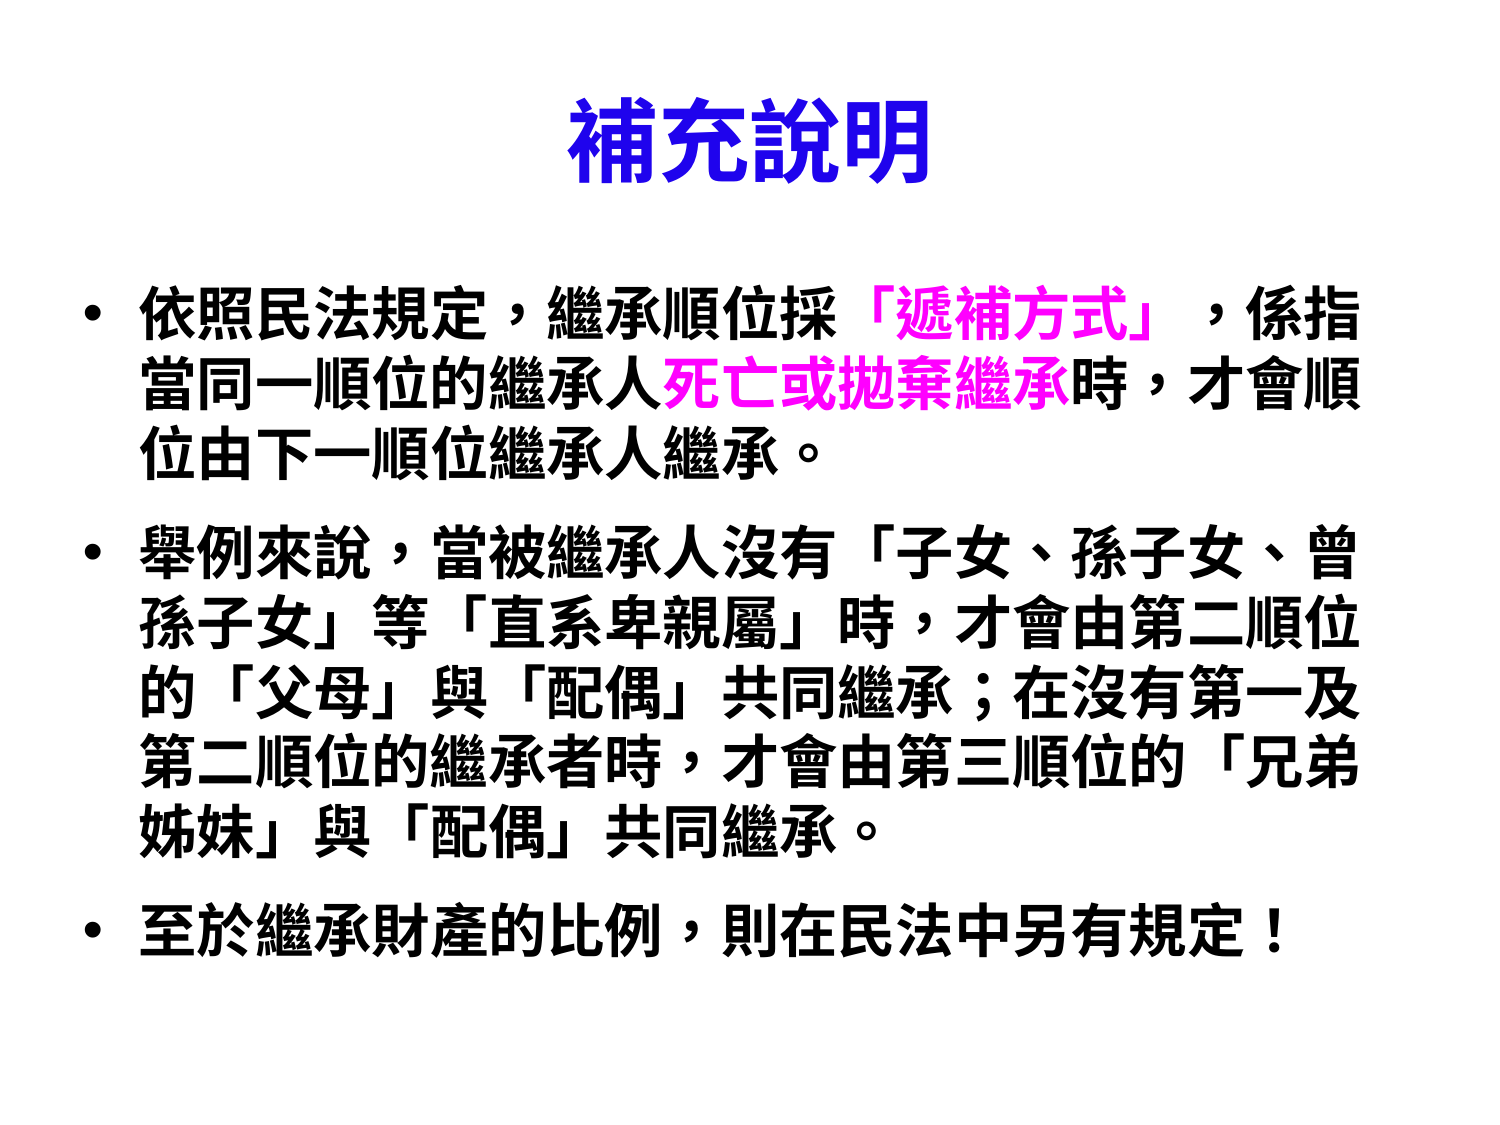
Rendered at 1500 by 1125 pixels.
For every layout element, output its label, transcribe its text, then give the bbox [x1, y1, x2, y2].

list 依照民法規定，繼承順位採「遞補方式」，係指當同一順位的繼承人死亡或拋棄繼承時，才會順位由下一順位繼承人繼承。 舉例來說，當被繼承人沒有「子女、孫子女、曾孫子女」等「直系卑親屬」時，才會由第二順位的「父母」與「配偶」共同繼承；在沒有第一及第二順位的繼承者時，才會由第三順位的「兄弟姊妹」與「配偶」共同繼承。 至於繼承財產的比例，則在民法中另有規定！ [75, 262, 1426, 1005]
title 補充說明 [75, 45, 1426, 233]
